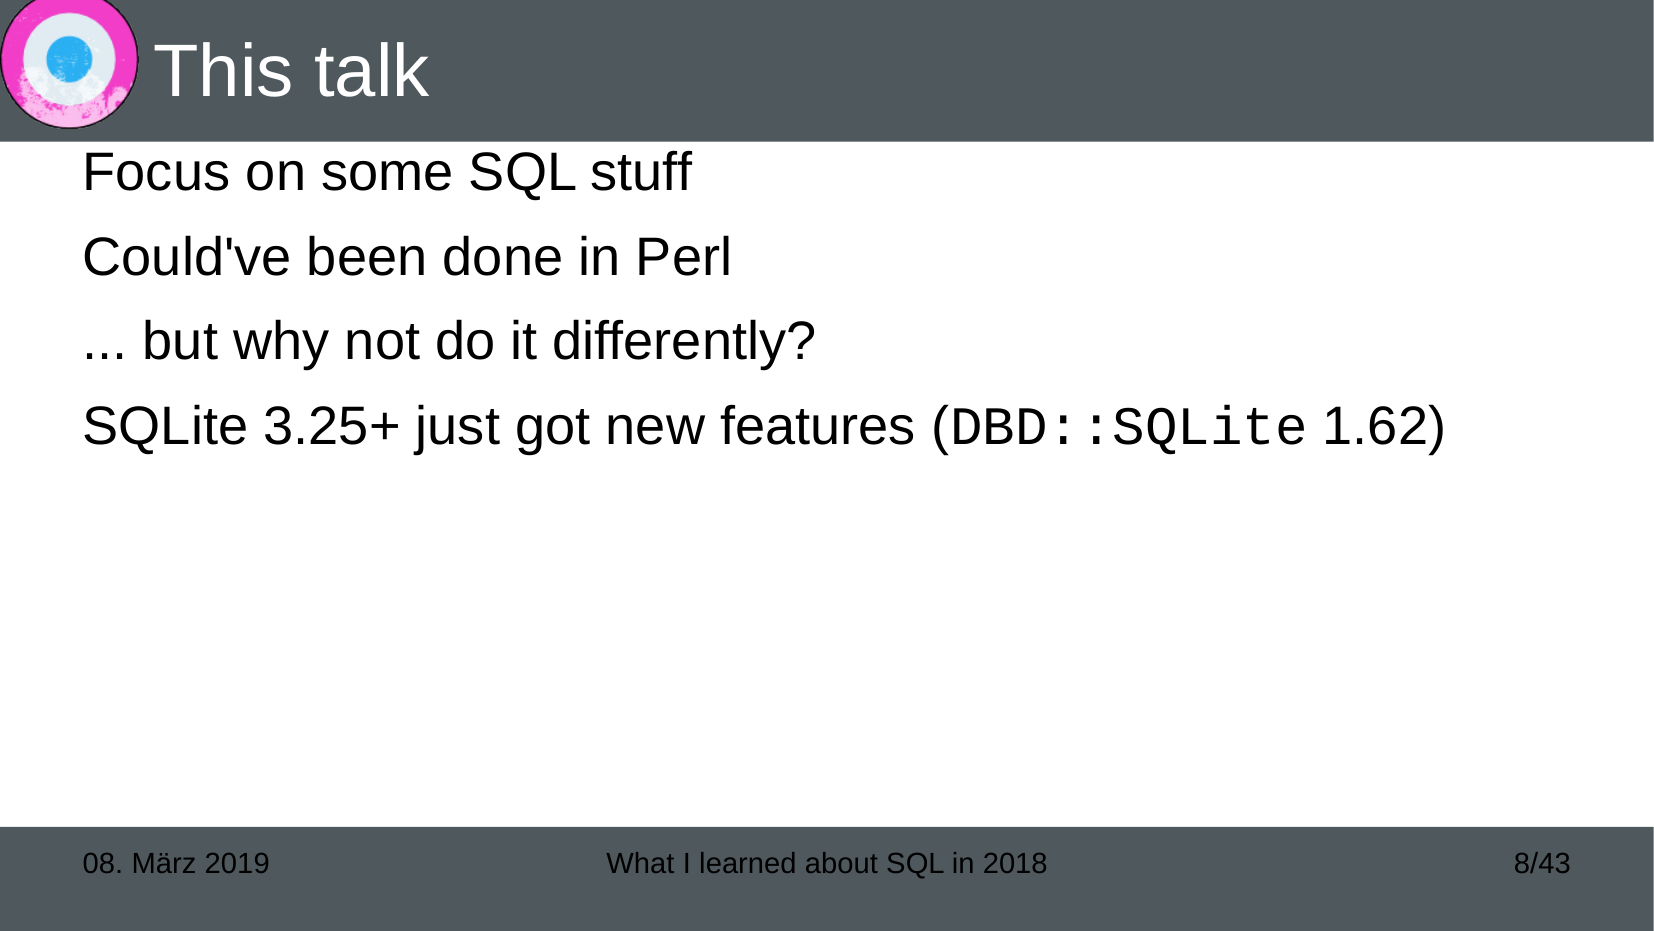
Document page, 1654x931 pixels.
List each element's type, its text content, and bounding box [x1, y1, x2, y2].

picture [0, 0, 228, 148]
list Focus on some SQL stuff Could've been done in Perl ... but why not do it differently? SQLite 3.25+ just got new features (DBD::SQLite 1.62) [82, 141, 1571, 815]
title This talk [153, 5, 1654, 136]
